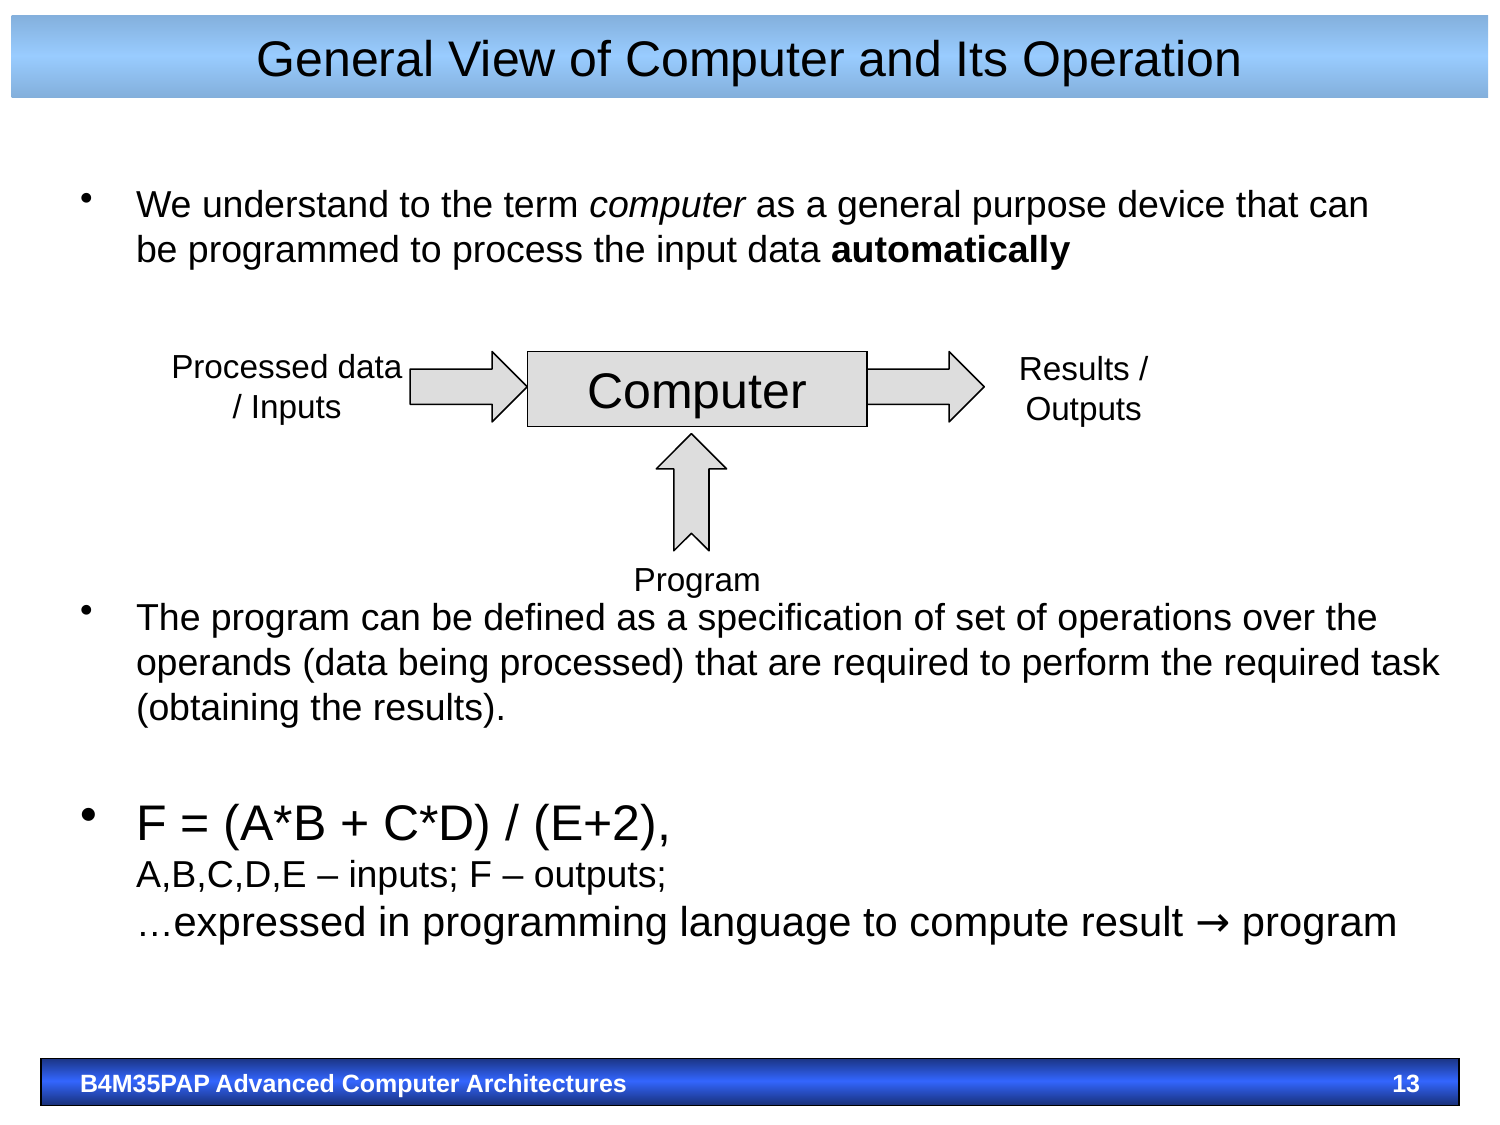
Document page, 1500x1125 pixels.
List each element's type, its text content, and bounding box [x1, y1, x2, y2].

text_box [656, 433, 727, 550]
text_box Processed data / Inputs [152, 337, 422, 433]
title General View of Computer and Its Operation [11, 15, 1489, 98]
text_box We understand to the term computer as a general purpose device that can be programmed to process the input data automatically The program can be defined as a specification of set of operations over the operands (data being processed) that are required to perform the required task (obtaining the results). F = (A*B + C*D) / (E+2), A,B,C,D,E – inputs; F – outputs; …expressed in programming language to compute result → program [64, 172, 1465, 1000]
text_box [422, 351, 527, 422]
text_box Computer [527, 351, 868, 427]
text_box Program [562, 550, 832, 606]
text_box [867, 369, 949, 405]
text_box Results / Outputs [949, 339, 1219, 435]
